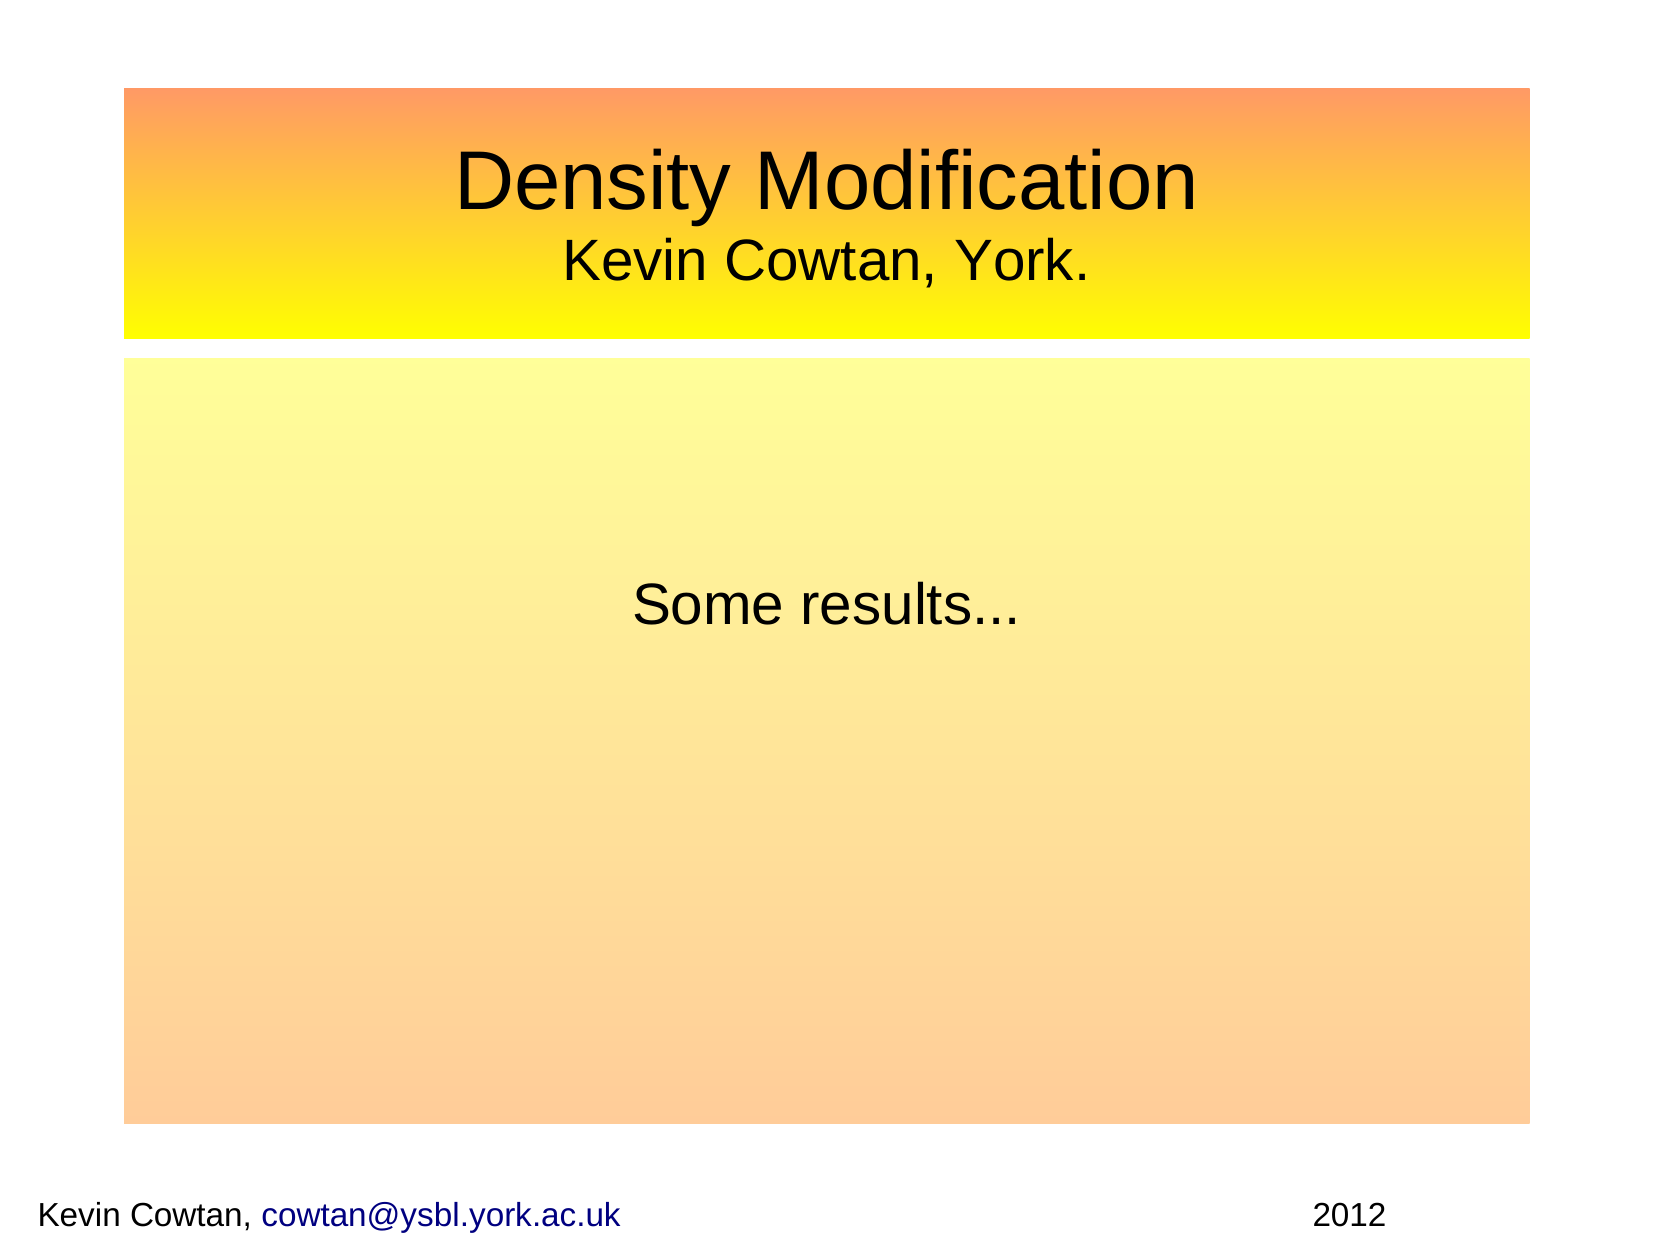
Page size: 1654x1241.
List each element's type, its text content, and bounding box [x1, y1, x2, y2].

title Density Modification Kevin Cowtan, York. [124, 88, 1530, 339]
list Some results... [124, 358, 1530, 1124]
